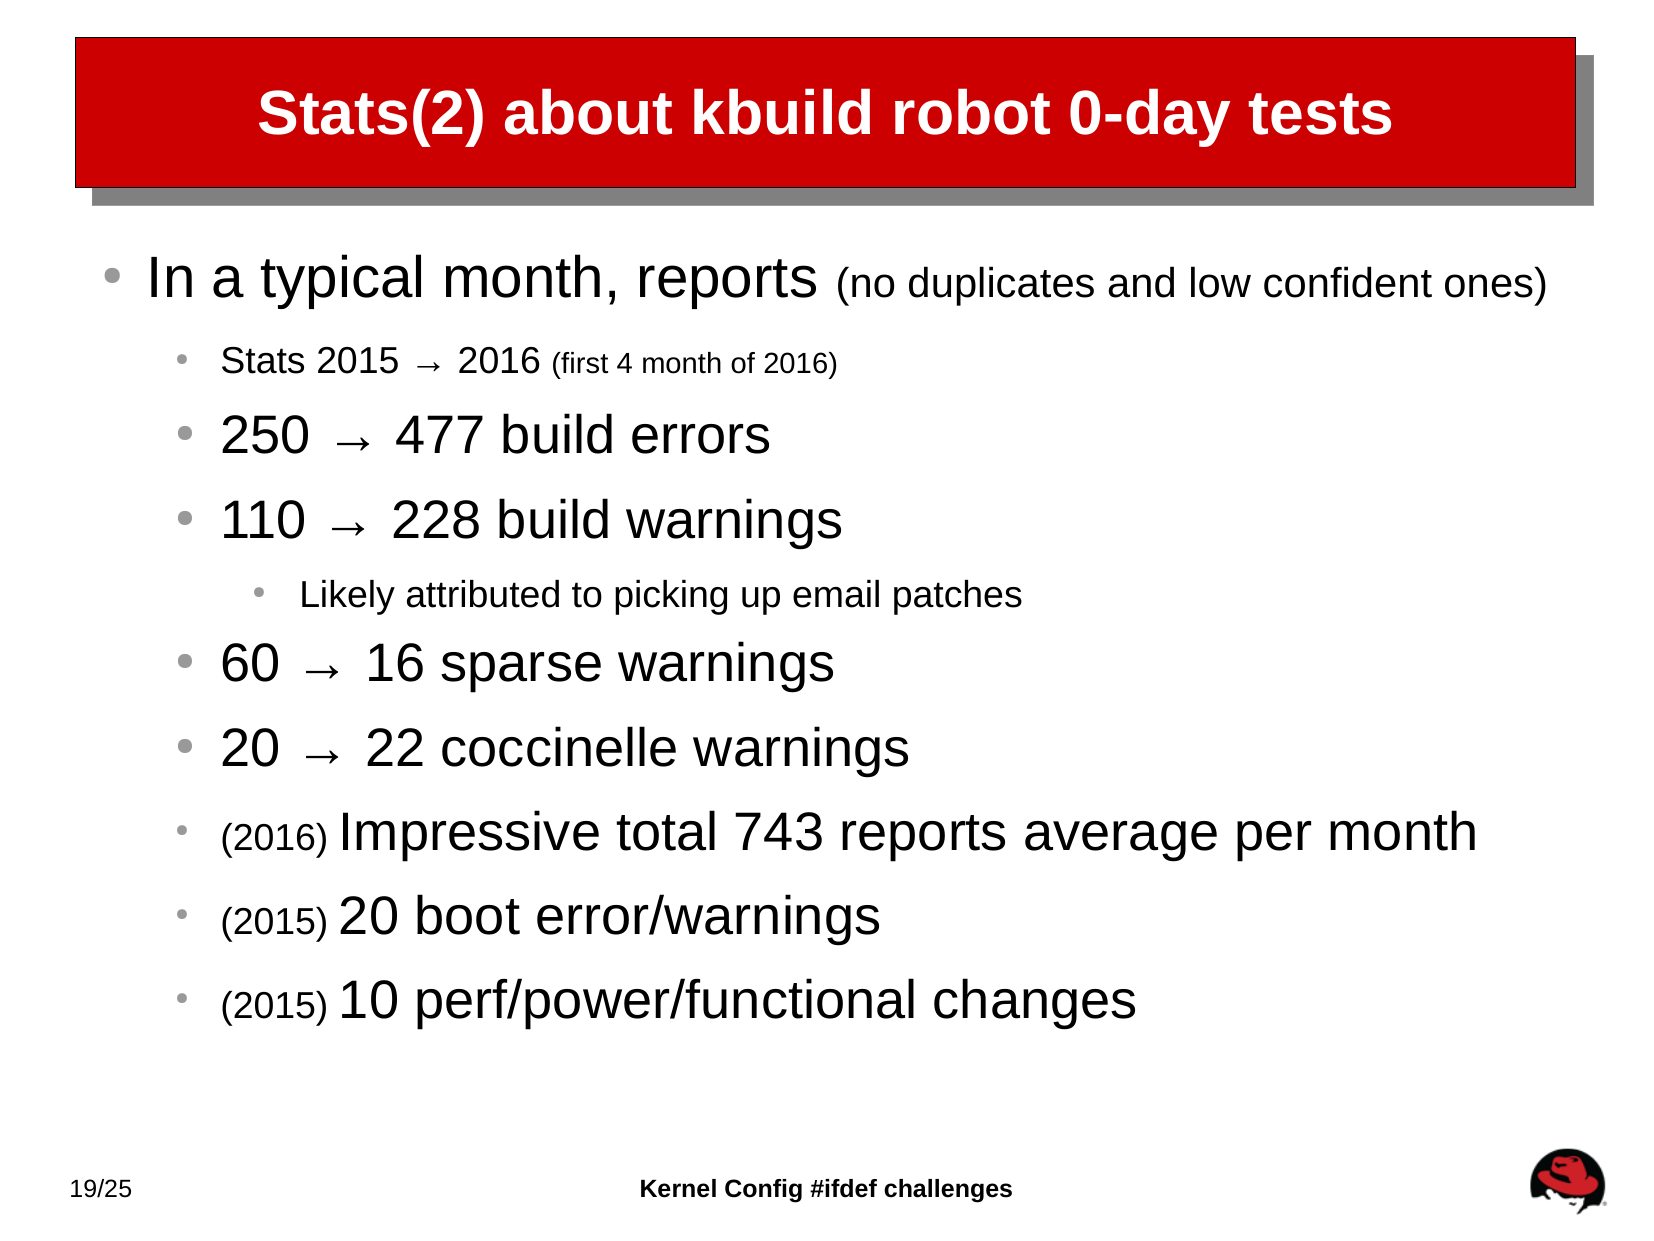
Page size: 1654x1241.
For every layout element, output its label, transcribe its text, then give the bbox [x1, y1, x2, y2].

picture [1529, 1146, 1613, 1224]
list In a typical month, reports (no duplicates and low confident ones) Stats 2015 → 2016 (first 4 month of 2016) 250 → 477 build errors 110 → 228 build warnings Likely attributed to picking up email patches 60 → 16 sparse warnings 20 → 22 coccinelle warnings (2016) Impressive total 743 reports average per month (2015) 20 boot error/warnings (2015) 10 perf/power/functional changes [86, 244, 1576, 1039]
title Stats(2) about kbuild robot 0-day tests [82, 37, 1571, 188]
